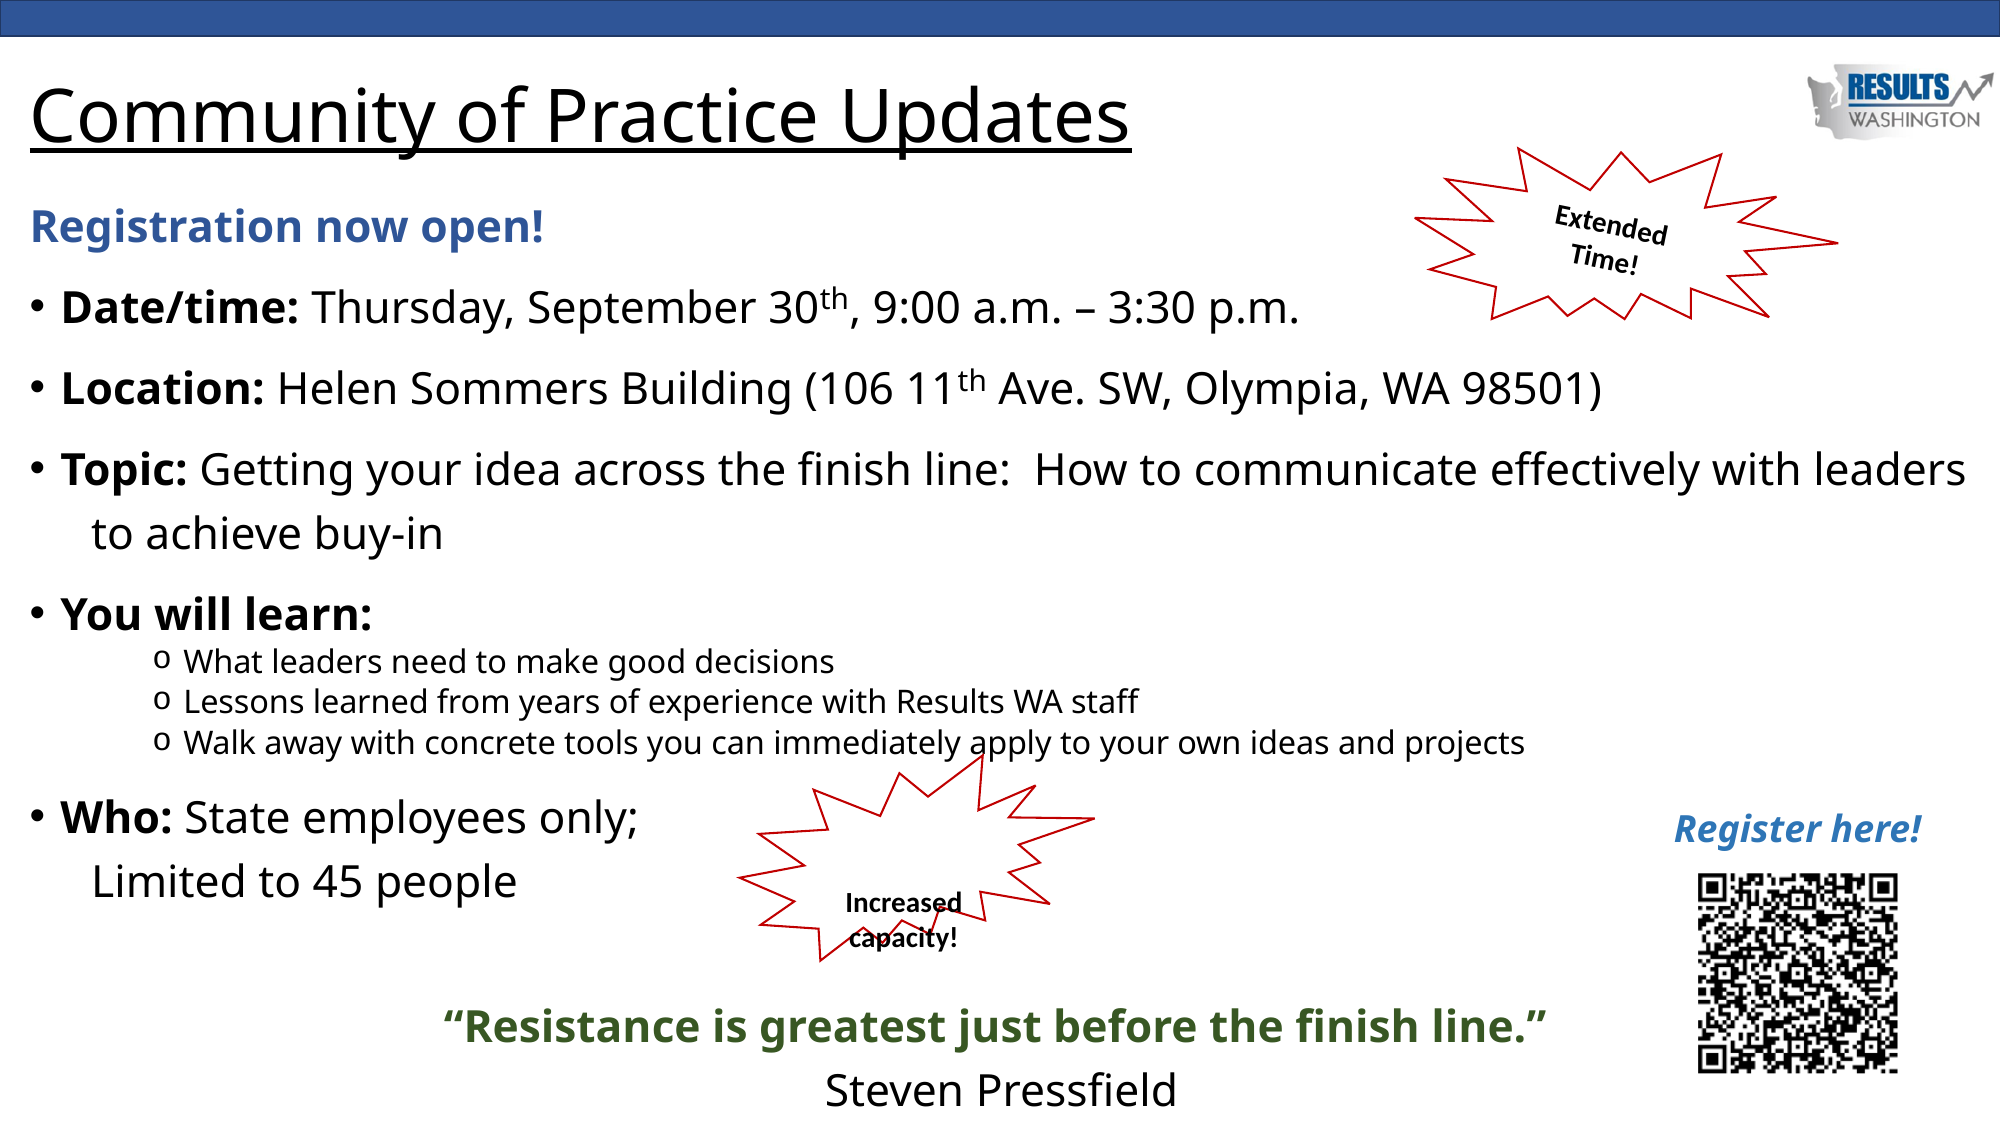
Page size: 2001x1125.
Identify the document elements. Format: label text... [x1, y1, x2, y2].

picture [1679, 853, 1919, 1096]
text_box Extended Time! [1414, 148, 1839, 320]
list Registration now open! Date/time: Thursday, September 30th, 9:00 a.m. – 3:30 p.m. Location: Helen Sommers Building (106 11th Ave. SW, Olympia, WA 98501) Topic: Getting your idea across the finish line: How to communicate effectively with leaders to achieve buy-in You will learn: What leaders need to make good decisions Lessons learned from years of experience with Results WA staff Walk away with concrete tools you can immediately apply to your own ideas and projects Who: State employees only; Limited to 45 people “Resistance is greatest just before the finish line.” Steven Pressfield [14, 179, 1989, 1125]
text_box [0, 0, 2000, 36]
title Community of Practice Updates [14, 70, 1740, 166]
text_box Register here! [1659, 797, 1939, 859]
picture [1798, 49, 2000, 146]
text_box Increased capacity! [739, 755, 1095, 961]
